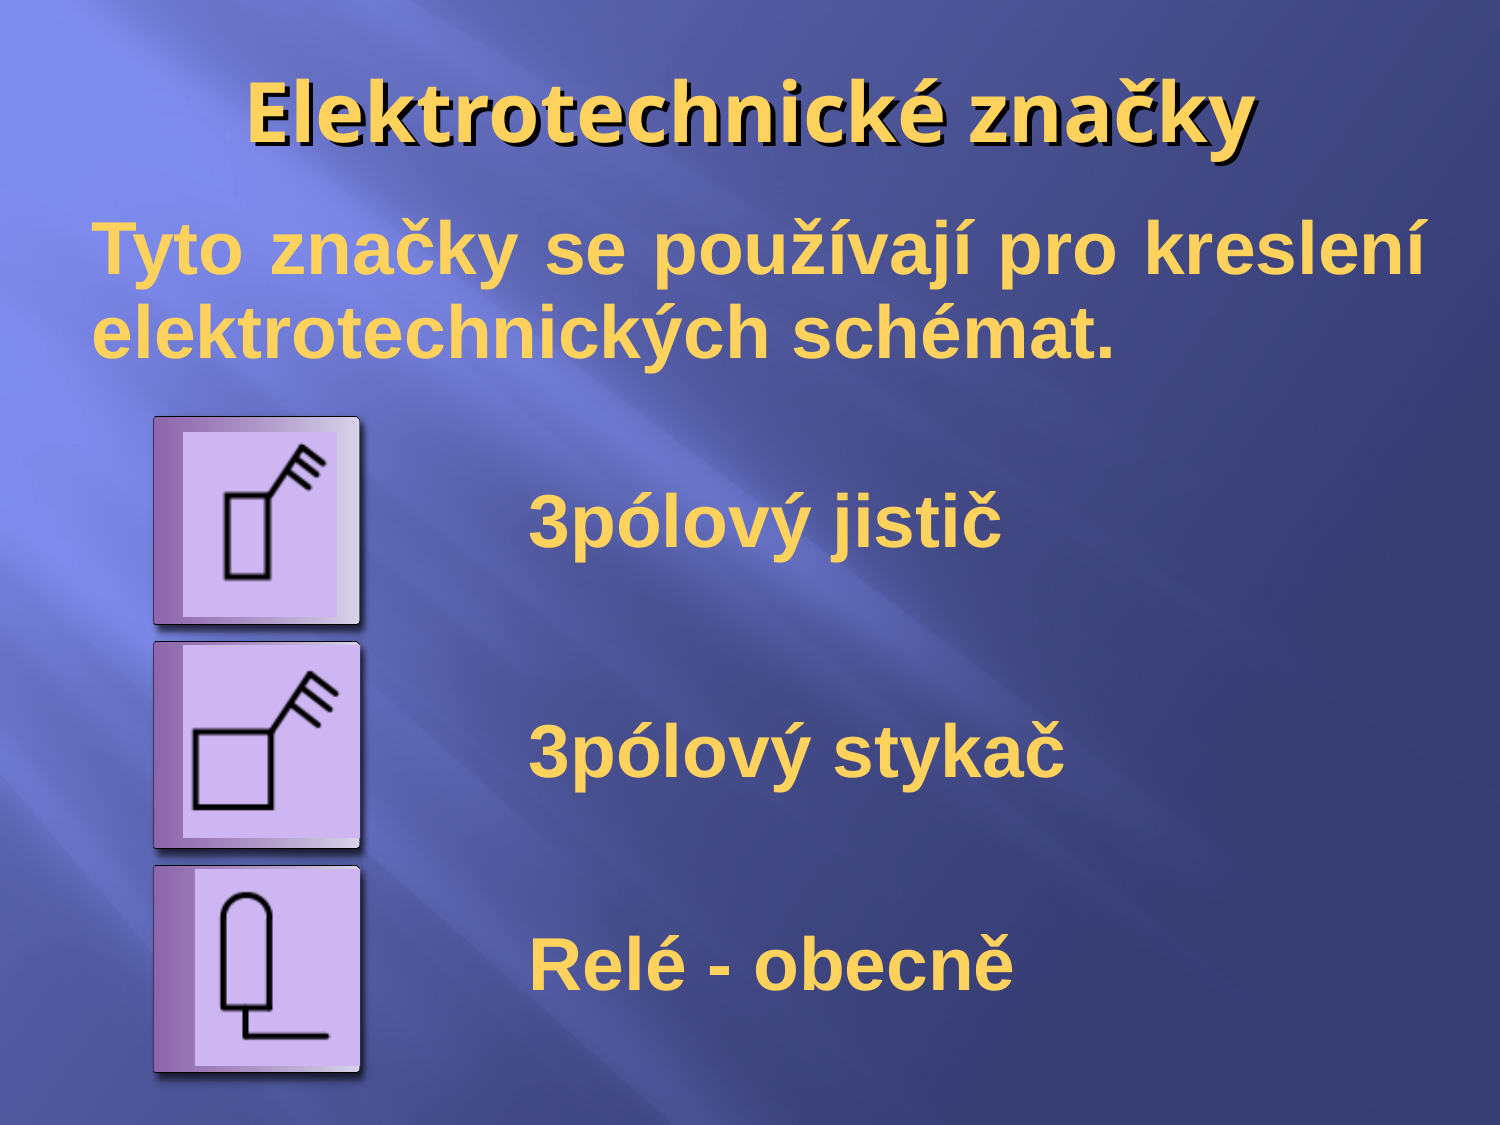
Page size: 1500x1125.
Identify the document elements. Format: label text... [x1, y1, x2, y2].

title Elektrotechnické značky [75, 45, 1426, 173]
text_box Relé - obecně [513, 881, 1459, 1047]
text_box Tyto značky se používají pro kreslení elektrotechnických schémat. [76, 184, 1447, 398]
text_box 3pólový jistič [513, 467, 1282, 575]
text_box 3pólový stykač [513, 668, 1329, 835]
picture [147, 408, 373, 1095]
